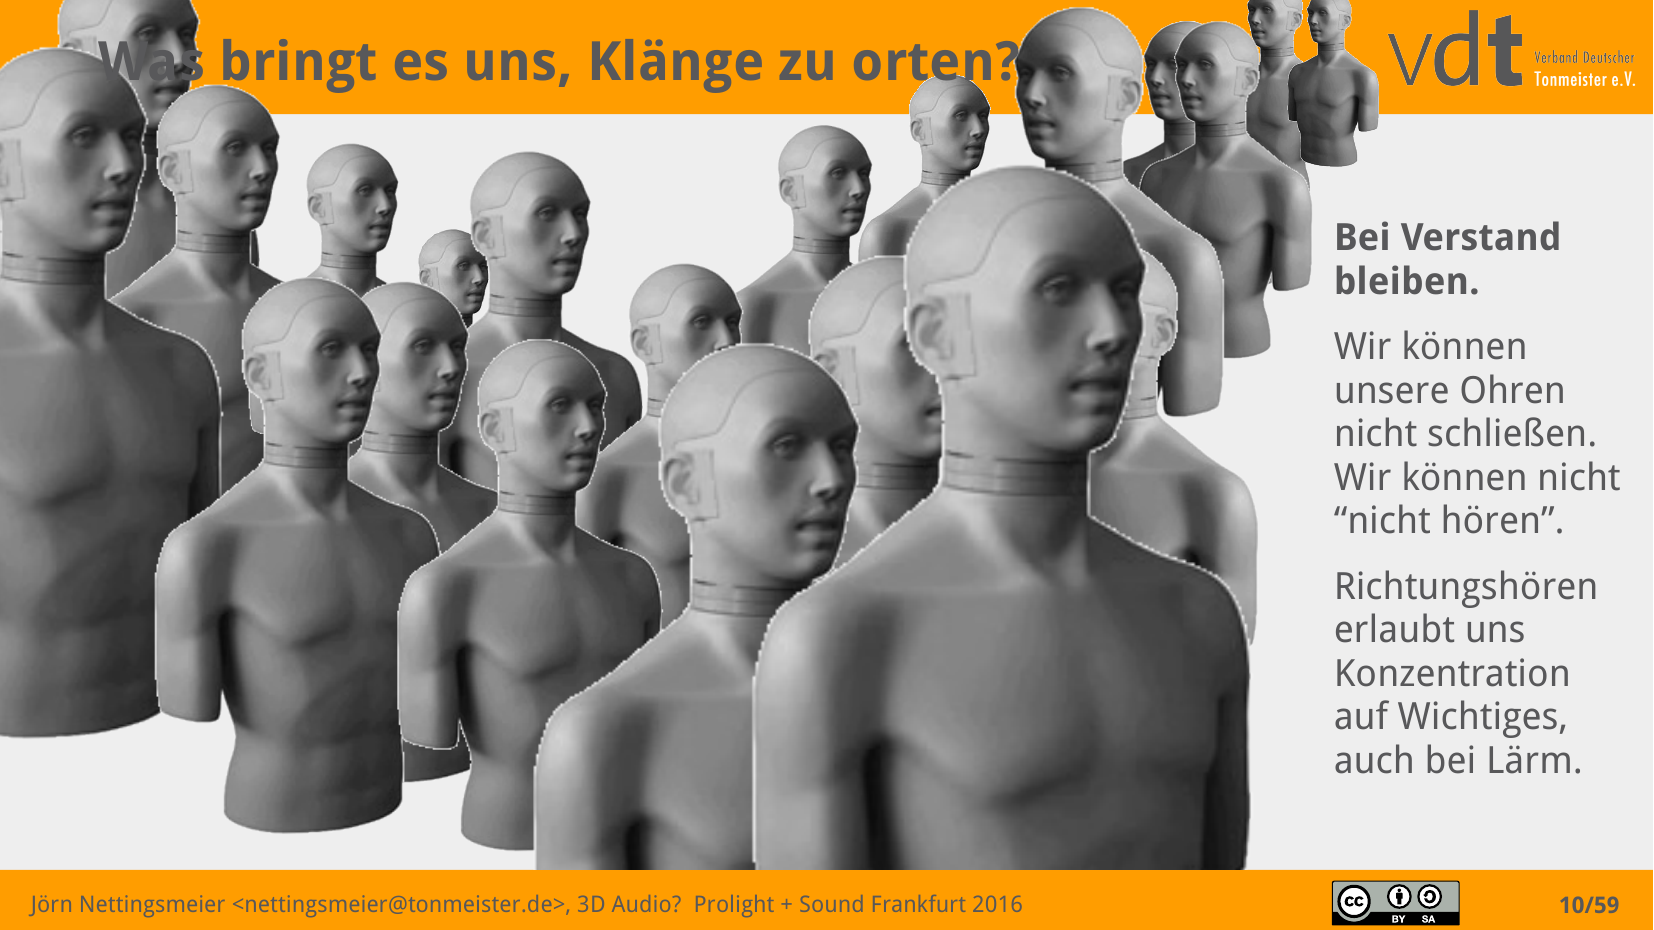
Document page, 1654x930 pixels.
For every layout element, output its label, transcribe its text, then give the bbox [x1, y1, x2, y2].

picture [0, 0, 1646, 878]
title Was bringt es uns, Klänge zu orten? [98, 4, 1216, 119]
list Bei Verstand bleiben. Wir können unsere Ohren nicht schließen. Wir können nicht “nicht hören”. Richtungshören erlaubt uns Konzentration auf Wichtiges, auch bei Lärm. [1262, 215, 1653, 888]
